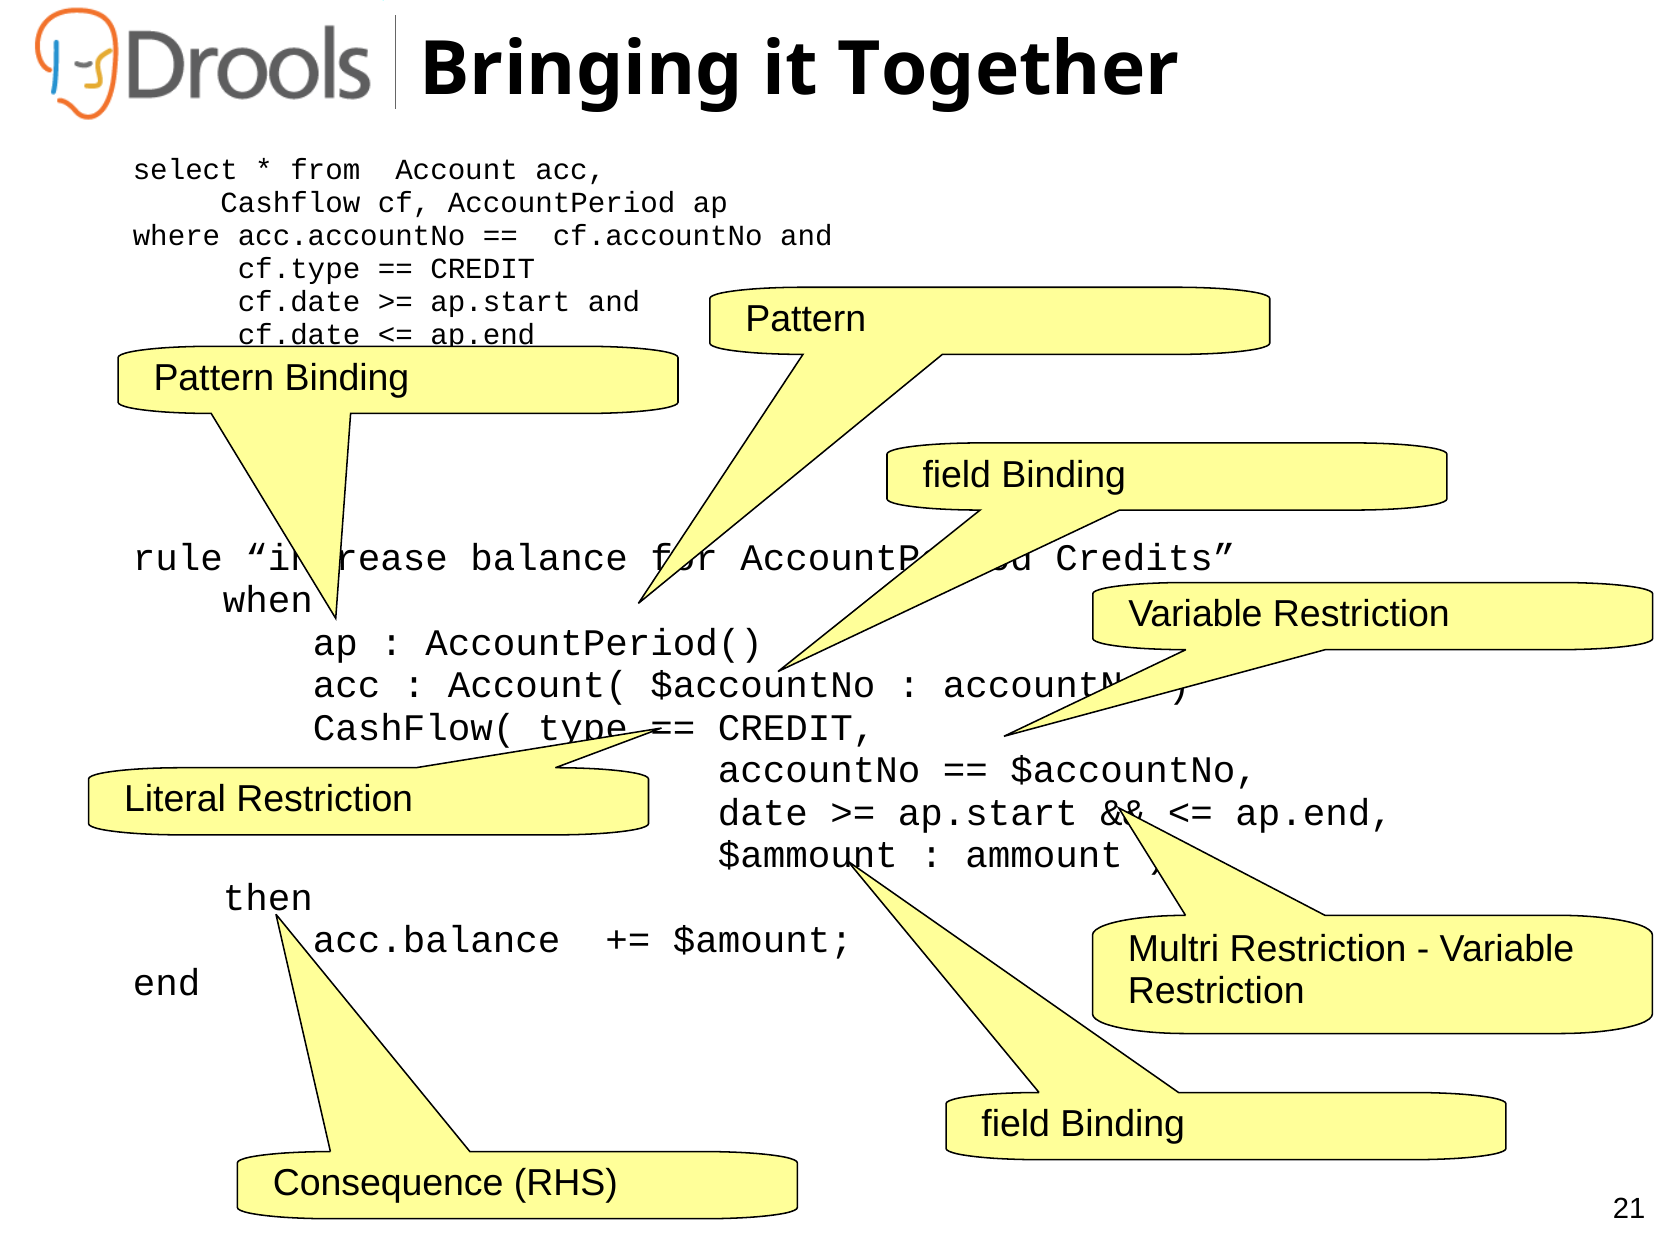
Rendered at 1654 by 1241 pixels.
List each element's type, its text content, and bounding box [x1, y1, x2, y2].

text_box select * from Account acc, Cashflow cf, AccountPeriod ap where acc.accountNo == cf.accountNo and cf.type == CREDIT cf.date >= ap.start and cf.date <= ap.end [118, 147, 905, 350]
picture [29, 0, 384, 126]
text_box Pattern [638, 287, 1270, 604]
text_box trigger : acc.balance += cf.amount [147, 336, 650, 349]
text_box Literal Restriction [88, 728, 662, 835]
text_box Consequence (RHS) [237, 914, 798, 1219]
text_box field Binding [777, 442, 1447, 672]
text_box Variable Restriction [1003, 582, 1653, 737]
text_box rule “increase balance for AccountPeriod Credits” when ap : AccountPeriod() acc : Account( $accountNo : accountNo ) CashFlow( type == CREDIT, accountNo == $accountNo, date >= ap.start && <= ap.end, $ammount : ammount ) then acc.balance += $amount; end [118, 531, 1447, 1152]
text_box field Binding [847, 861, 1506, 1160]
text_box Multri Restriction - Variable Restriction [1092, 807, 1653, 1034]
title Bringing it Together [419, 5, 1630, 125]
text_box Pattern Binding [118, 346, 679, 619]
